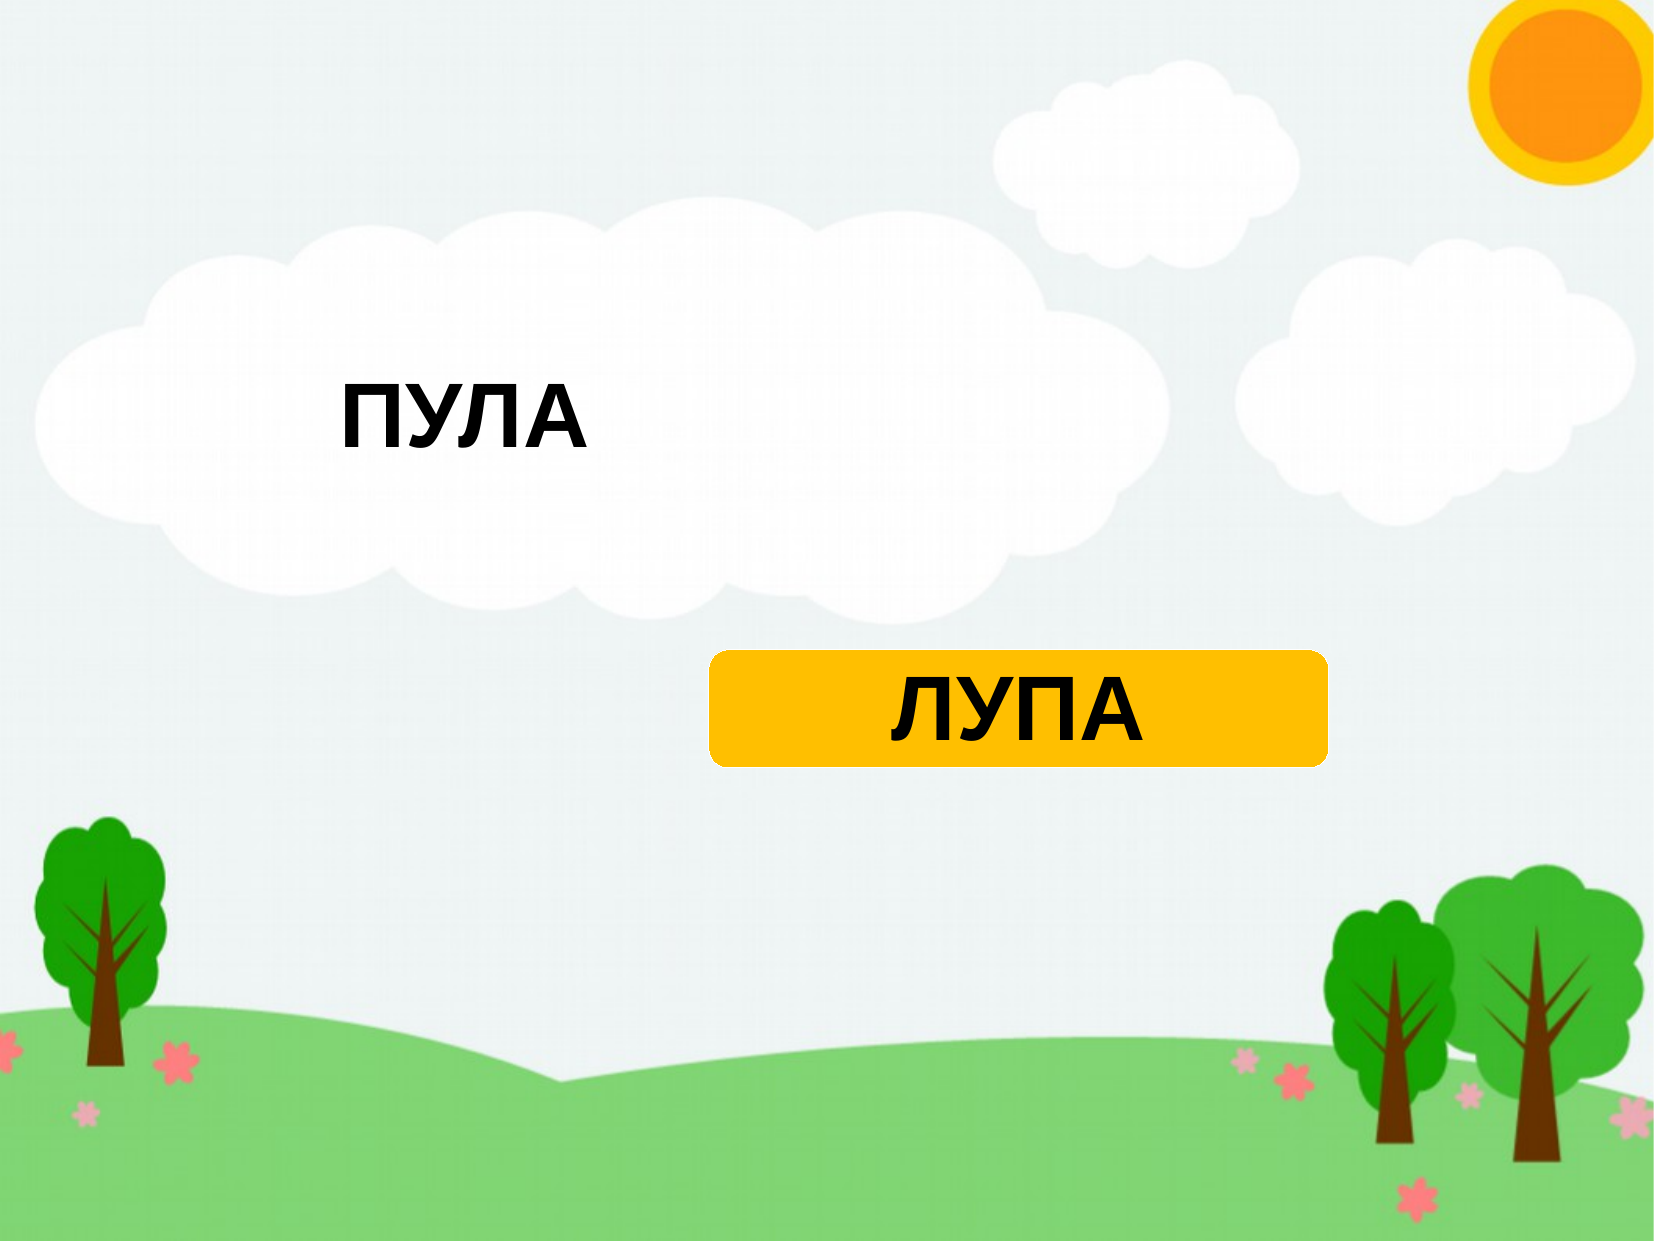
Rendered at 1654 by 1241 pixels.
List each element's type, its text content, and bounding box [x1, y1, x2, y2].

text_box ПУЛА [324, 356, 1270, 680]
text_box ЛУПА [708, 649, 1329, 768]
picture [0, 0, 1654, 1241]
